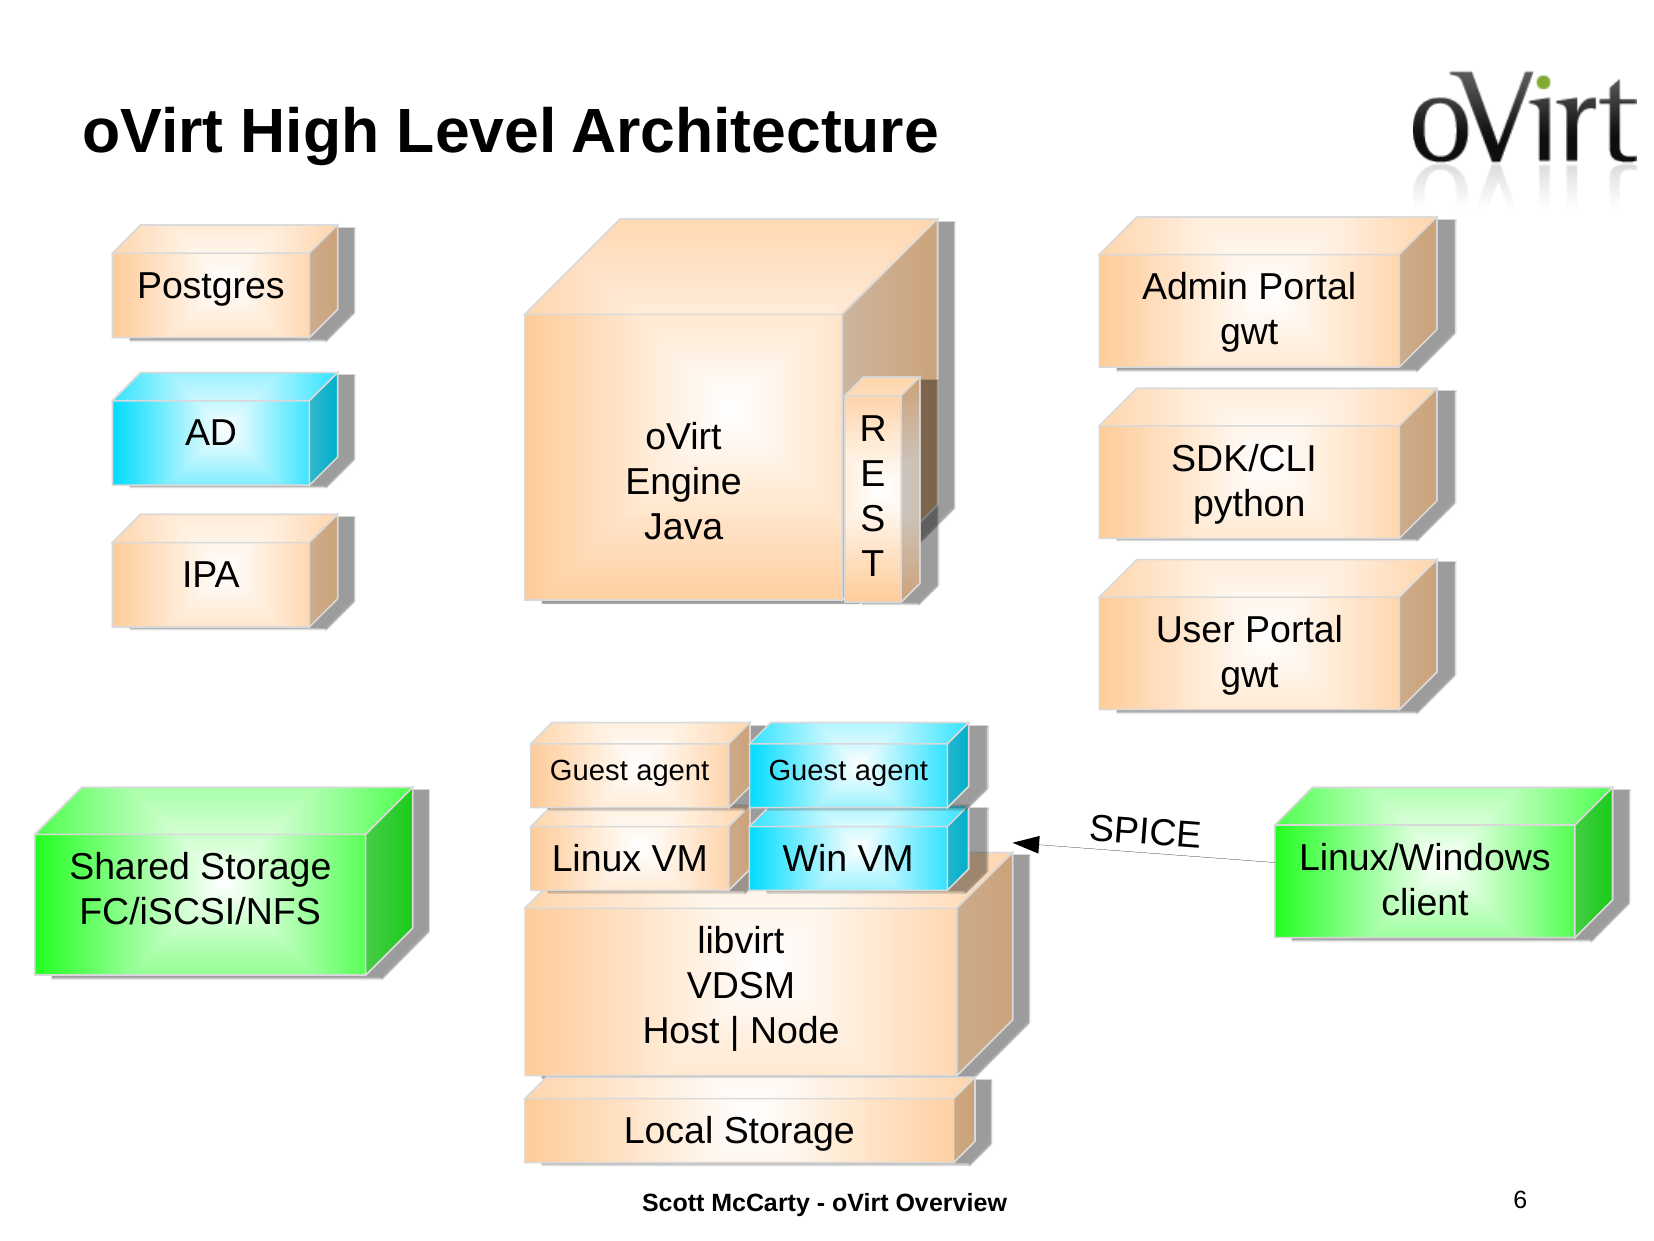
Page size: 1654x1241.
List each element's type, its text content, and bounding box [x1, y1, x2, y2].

text_box Linux VM [530, 827, 728, 891]
text_box Postgres [112, 254, 309, 338]
text_box R E S T [844, 396, 901, 603]
text_box Shared Storage FC/iSCSI/NFS [34, 835, 365, 976]
text_box User Portal gwt [1099, 598, 1399, 710]
text_box Win VM [749, 827, 947, 891]
text_box Guest agent [530, 744, 728, 808]
text_box IPA [112, 543, 309, 627]
text_box Local Storage [525, 1099, 953, 1163]
title oVirt High Level Architecture [82, 37, 1303, 226]
picture [1413, 63, 1637, 212]
text_box Linux/Windows client [1274, 826, 1574, 938]
text_box Admin Portal gwt [1099, 255, 1399, 368]
text_box oVirt Engine Java [524, 315, 842, 601]
text_box SDK/CLI python [1099, 426, 1399, 539]
text_box Guest agent [749, 744, 947, 808]
text_box AD [112, 401, 309, 486]
text_box libvirt VDSM Host | Node [525, 909, 956, 1076]
